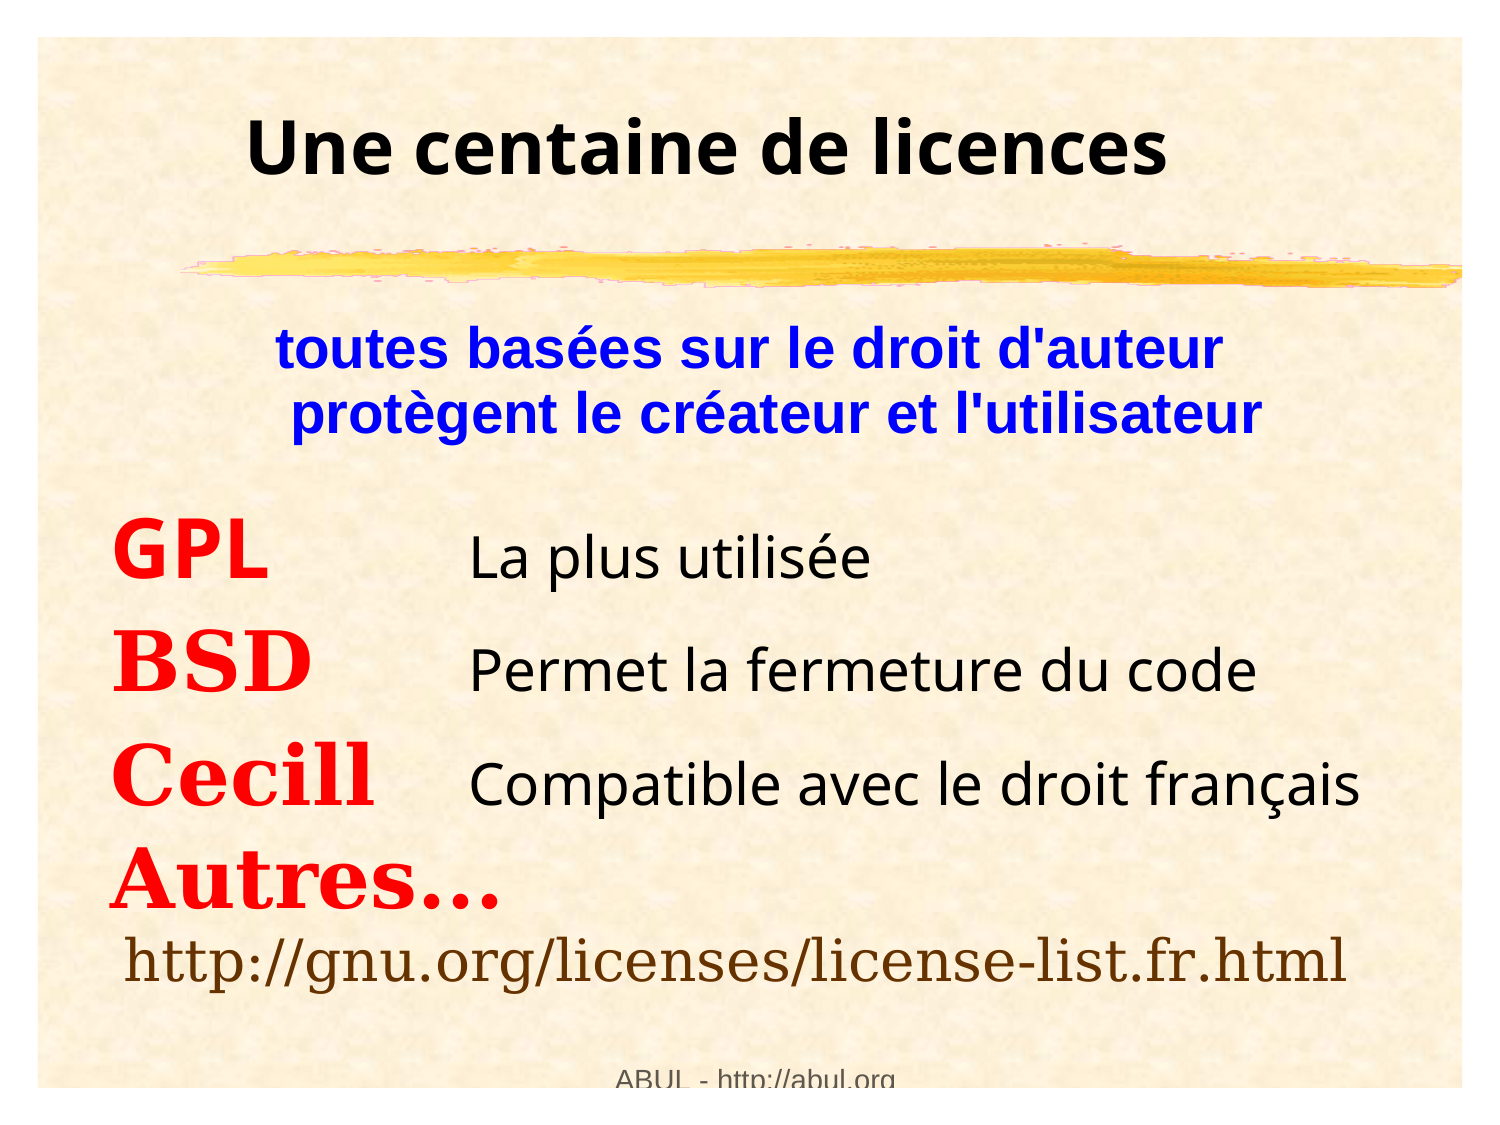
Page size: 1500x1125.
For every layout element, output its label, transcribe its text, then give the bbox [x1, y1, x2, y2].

picture [37, 37, 1463, 933]
picture [618, 1084, 630, 1088]
title [37, 933, 1422, 1043]
picture [858, 1076, 866, 1088]
text_box GPL La plus utilisée BSD Permet la fermeture du code Cecill Compatible avec le droit français Autres... http://gnu.org/licenses/license-list.fr.html [99, 489, 1463, 966]
picture [738, 1076, 743, 1088]
picture [37, 966, 1463, 1088]
picture [722, 1076, 729, 1088]
picture [620, 1073, 627, 1082]
text_box toutes basées sur le droit d'auteur protègent le créateur et l'utilisateur [37, 308, 1446, 475]
title Une centaine de licences [101, 39, 1312, 253]
picture [794, 1082, 801, 1088]
picture [639, 1072, 648, 1078]
picture [811, 1076, 818, 1088]
picture [754, 1076, 761, 1088]
picture [883, 1076, 891, 1088]
picture [639, 1081, 649, 1088]
